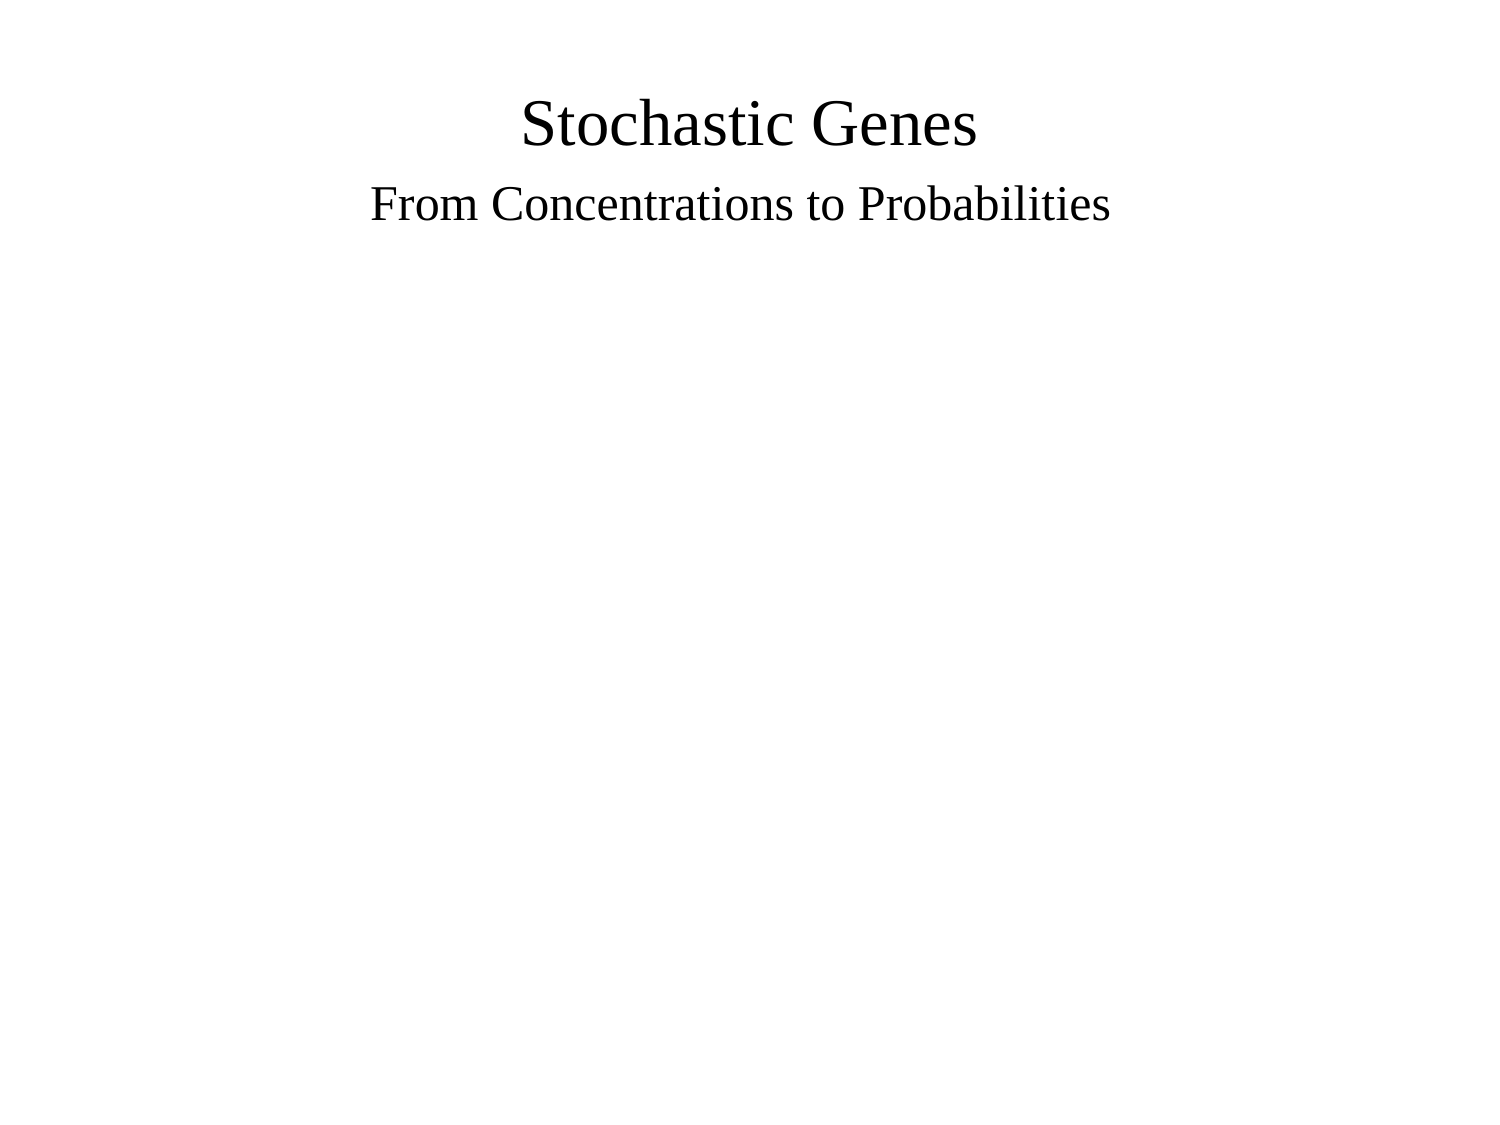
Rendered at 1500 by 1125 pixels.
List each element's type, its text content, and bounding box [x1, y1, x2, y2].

title Stochastic Genes [112, 24, 1388, 213]
text_box From Concentrations to Probabilities [355, 162, 1127, 238]
